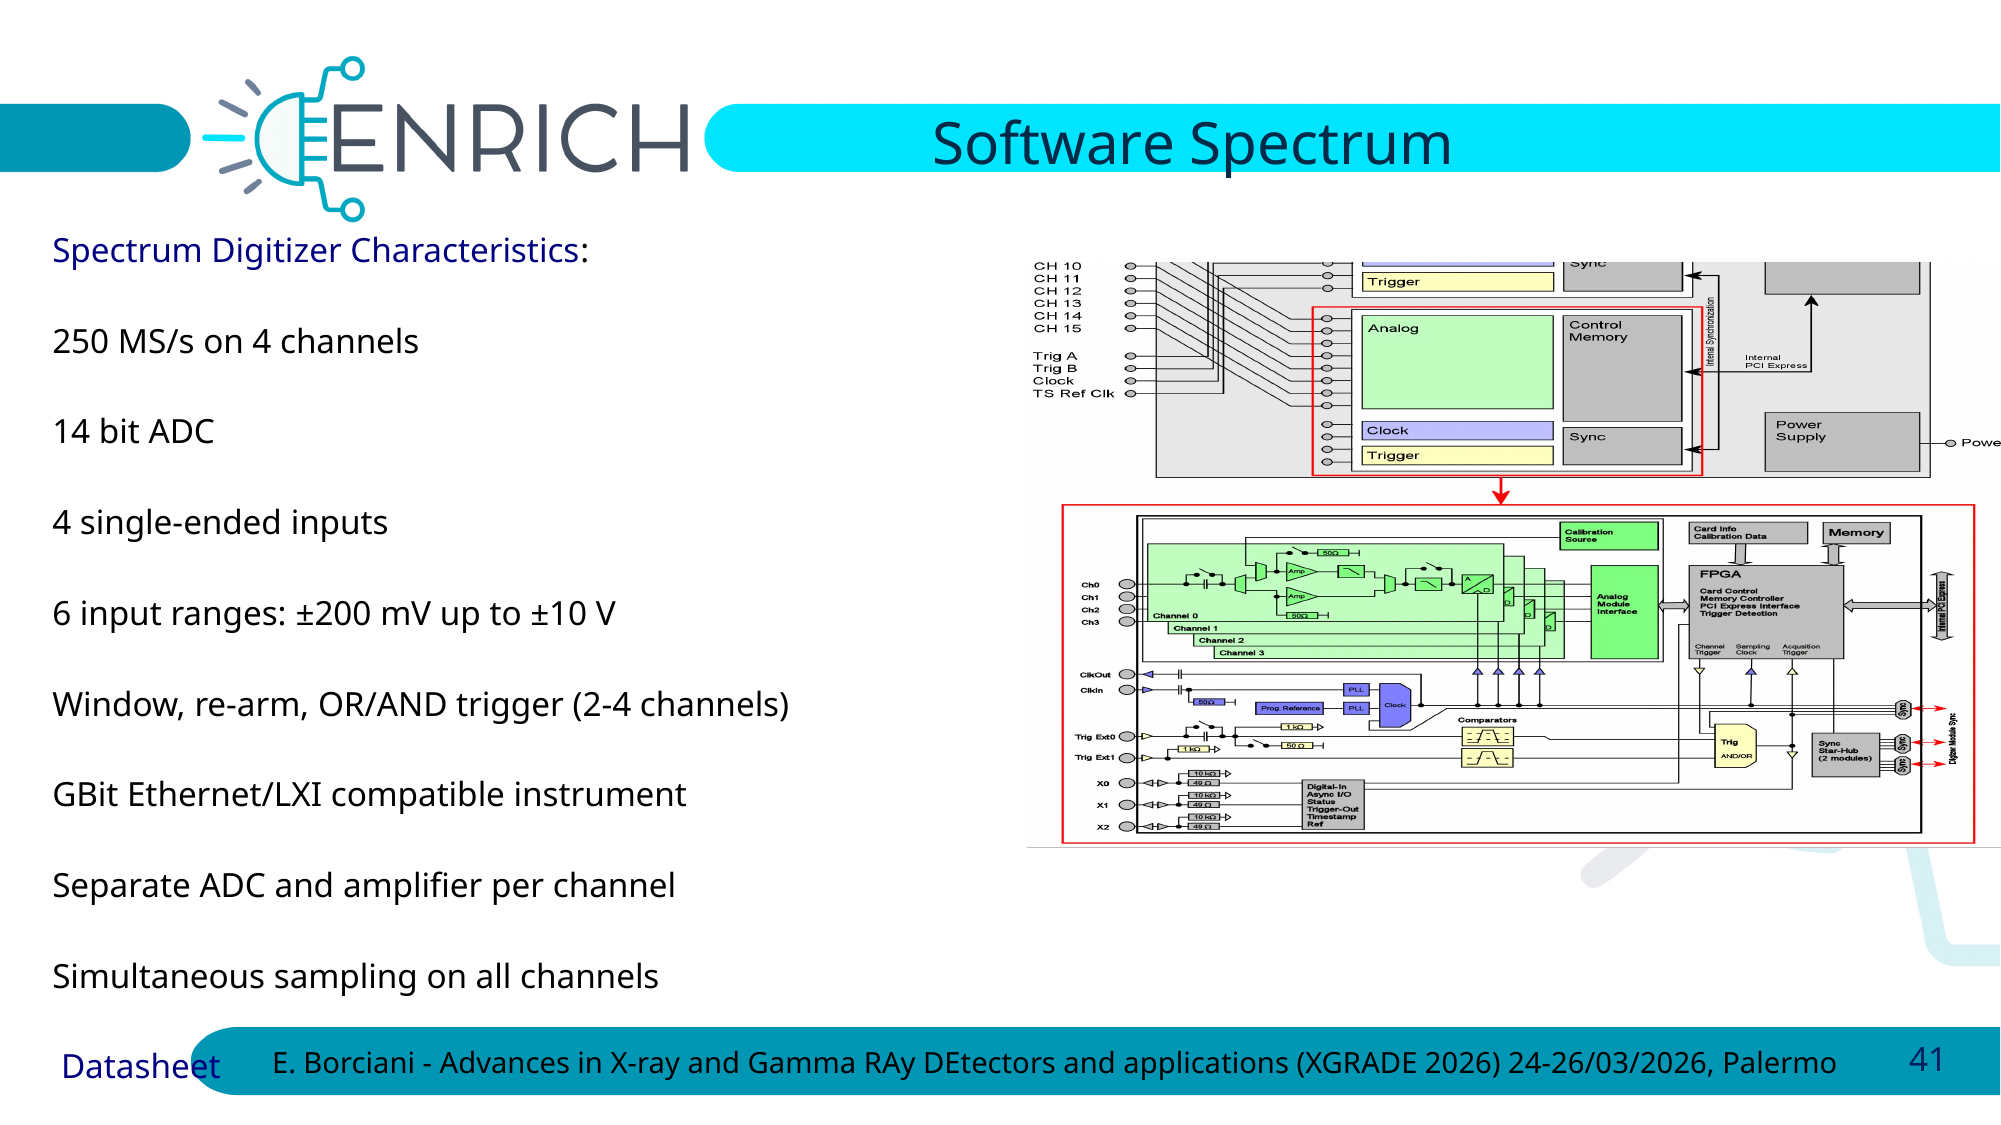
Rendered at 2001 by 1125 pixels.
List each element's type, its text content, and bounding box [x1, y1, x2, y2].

text_box Spectrum Digitizer Characteristics: 250 MS/s on 4 channels 14 bit ADC 4 single-ended inputs 6 input ranges: ±200 mV up to ±10 V Window, re-arm, OR/AND trigger (2-4 channels) GBit Ethernet/LXI compatible instrument Separate ADC and amplifier per channel Simultaneous sampling on all channels Datasheet [37, 219, 938, 1045]
text_box E. Borciani - Advances in X-ray and Gamma RAy DEtectors and applications (XGRADE 2026) 24-26/03/2026, Palermo [149, 1037, 1962, 1087]
slide_number <number> [1512, 1031, 1963, 1092]
picture [0, 0, 2001, 1125]
text_box Software Spectrum [917, 98, 1538, 184]
